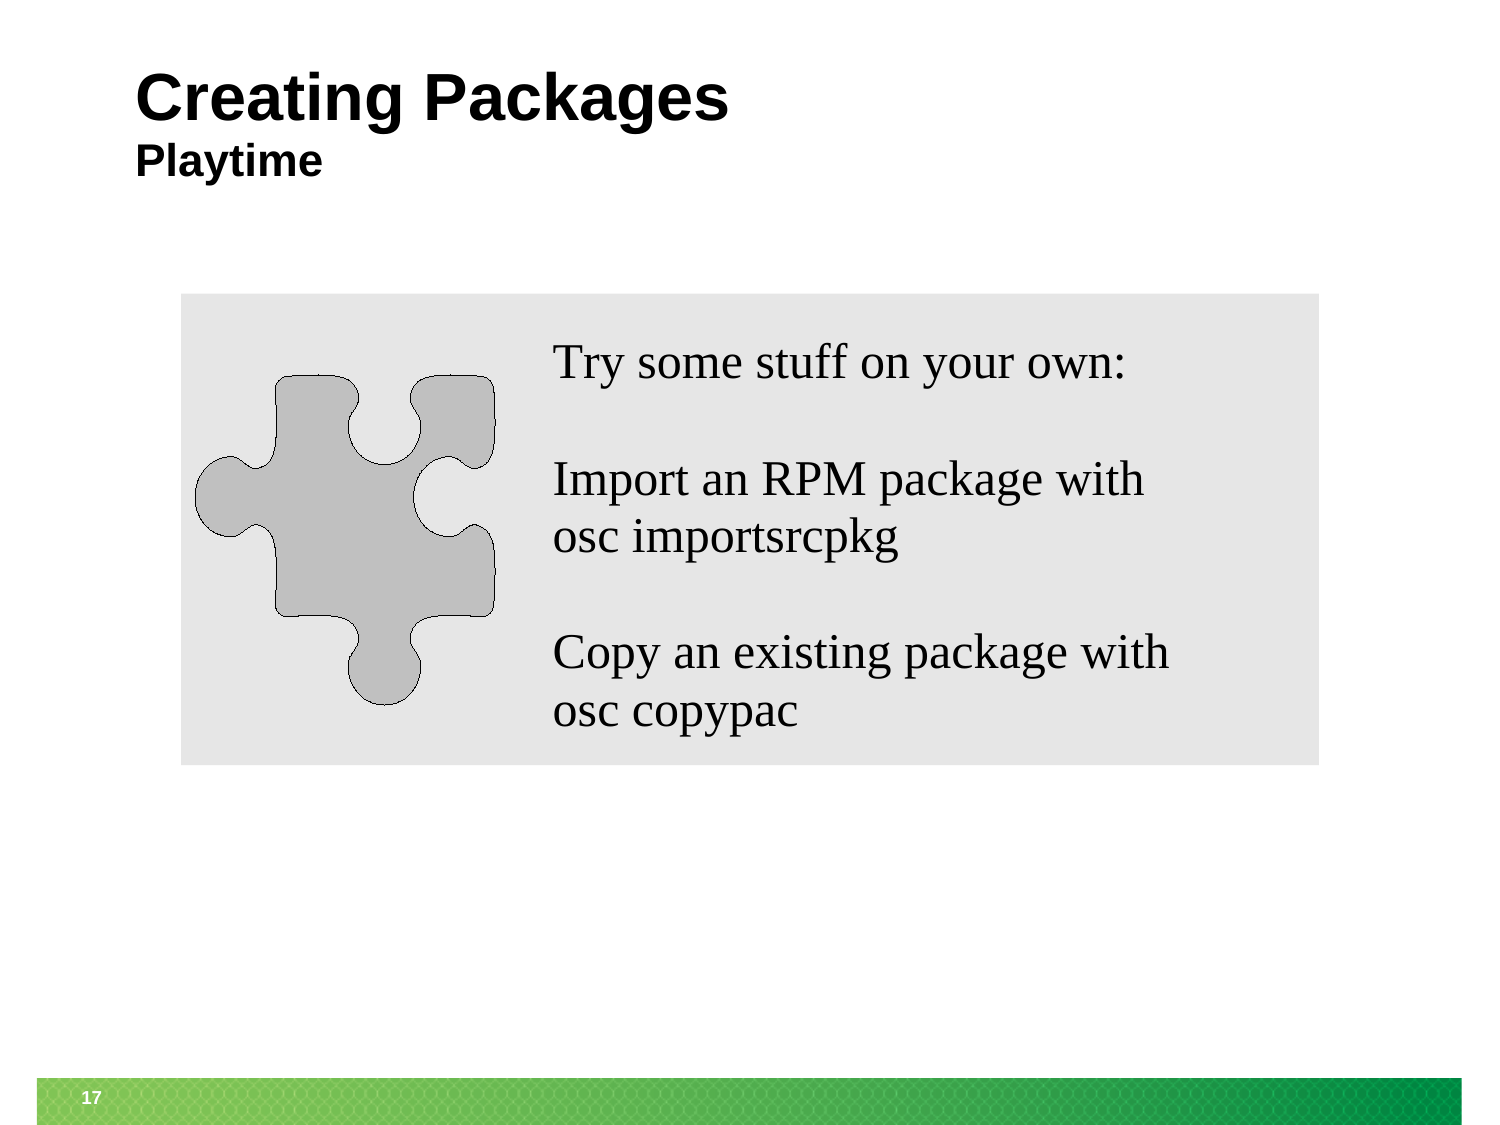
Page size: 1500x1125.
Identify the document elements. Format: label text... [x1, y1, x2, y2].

title Creating Packages Playtime [135, 41, 1372, 204]
picture [36, 1078, 1462, 1125]
text_box Try some stuff on your own: Import an RPM package with osc importsrcpkg Copy an existing package with osc copypac [552, 331, 1171, 736]
text_box [181, 293, 1319, 766]
